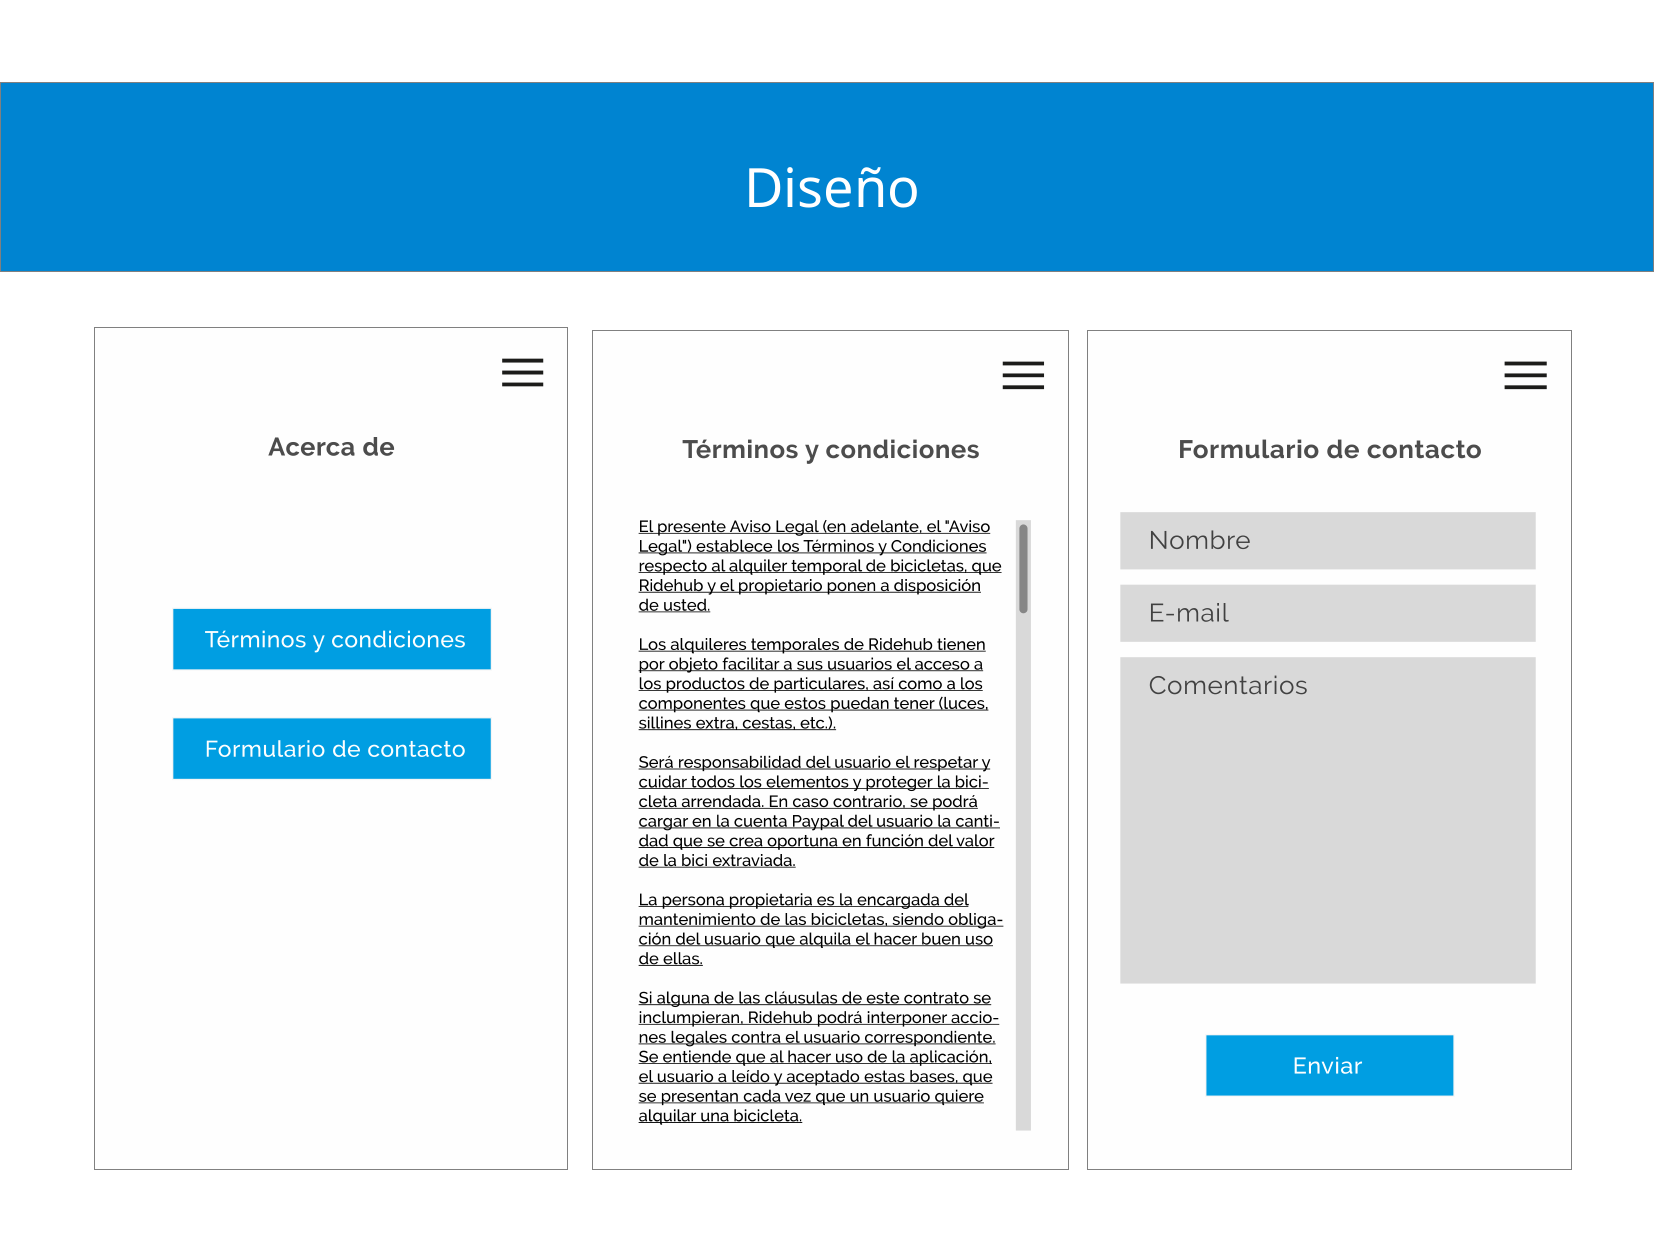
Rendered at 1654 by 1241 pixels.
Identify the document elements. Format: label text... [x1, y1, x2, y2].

text_box Diseño [271, 141, 1394, 221]
picture [94, 327, 568, 1170]
picture [1087, 330, 1572, 1170]
picture [592, 330, 1069, 1170]
text_box [0, 82, 1654, 272]
